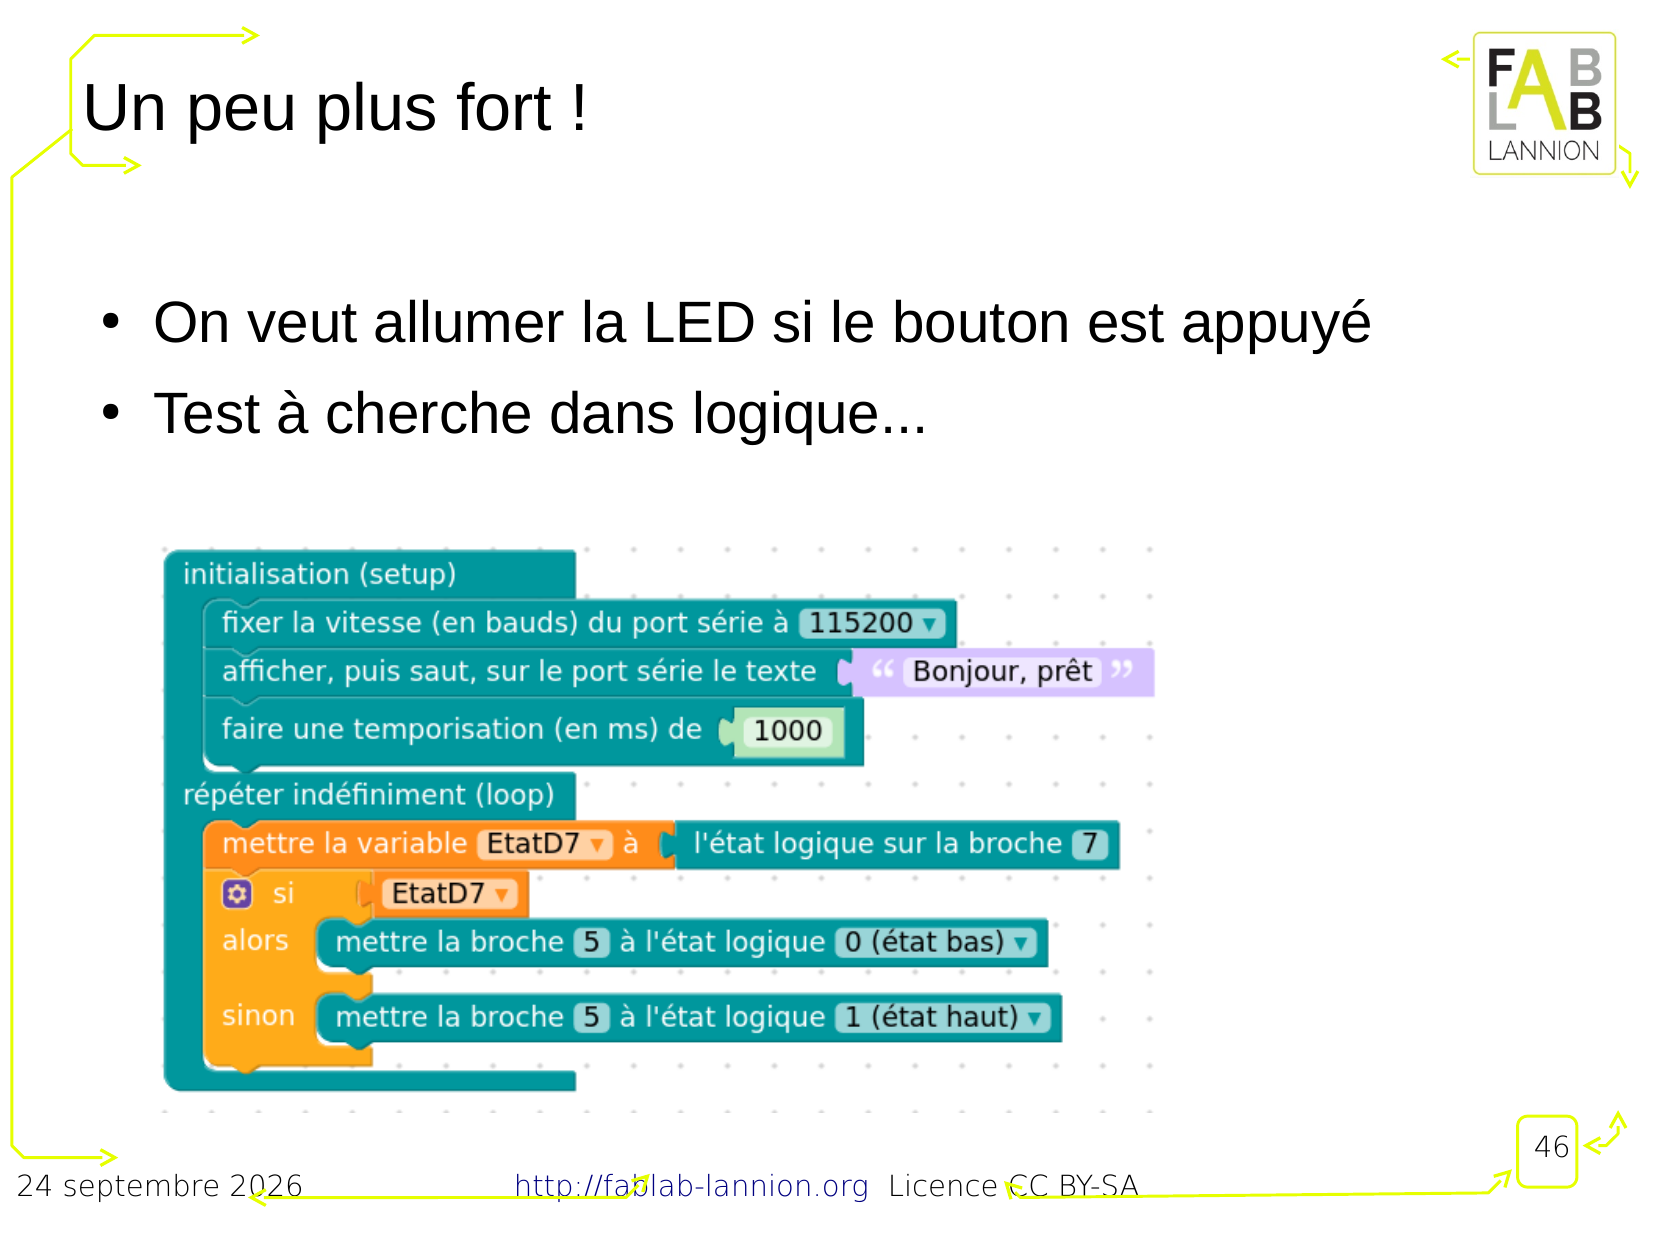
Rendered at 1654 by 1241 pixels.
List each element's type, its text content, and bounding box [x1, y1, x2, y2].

title Un peu plus fort ! [82, 49, 1441, 166]
picture [1470, 29, 1619, 178]
picture [153, 531, 1163, 1113]
list On veut allumer la LED si le bouton est appuyé Test à cherche dans logique... [82, 290, 1571, 1010]
